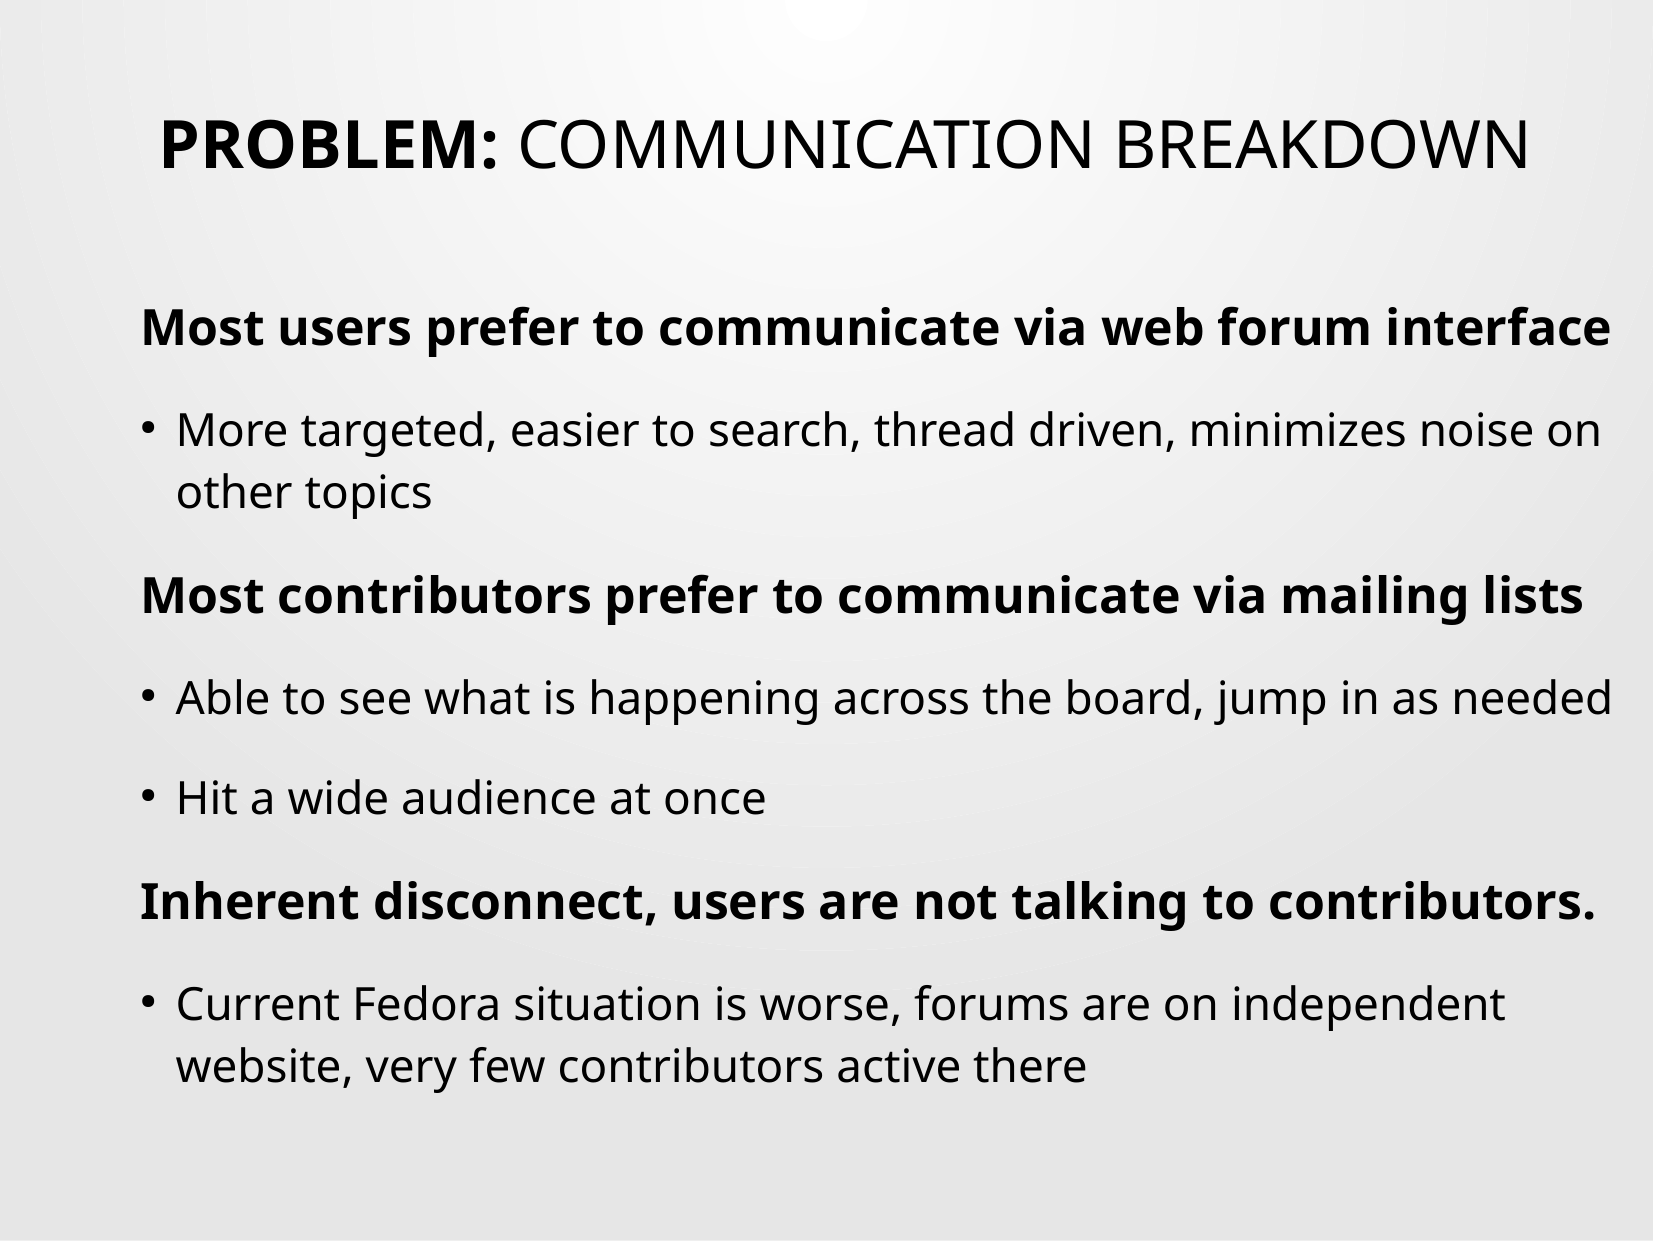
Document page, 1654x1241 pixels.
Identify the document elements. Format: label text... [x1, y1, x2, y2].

text_box PROBLEM: COMMUNICATION BREAKDOWN [144, 90, 1523, 190]
text_box Most users prefer to communicate via web forum interface More targeted, easier to search, thread driven, minimizes noise on other topics Most contributors prefer to communicate via mailing lists Able to see what is happening across the board, jump in as needed Hit a wide audience at once Inherent disconnect, users are not talking to contributors. Current Fedora situation is worse, forums are on independent website, very few contributors active there [90, 284, 1591, 1241]
